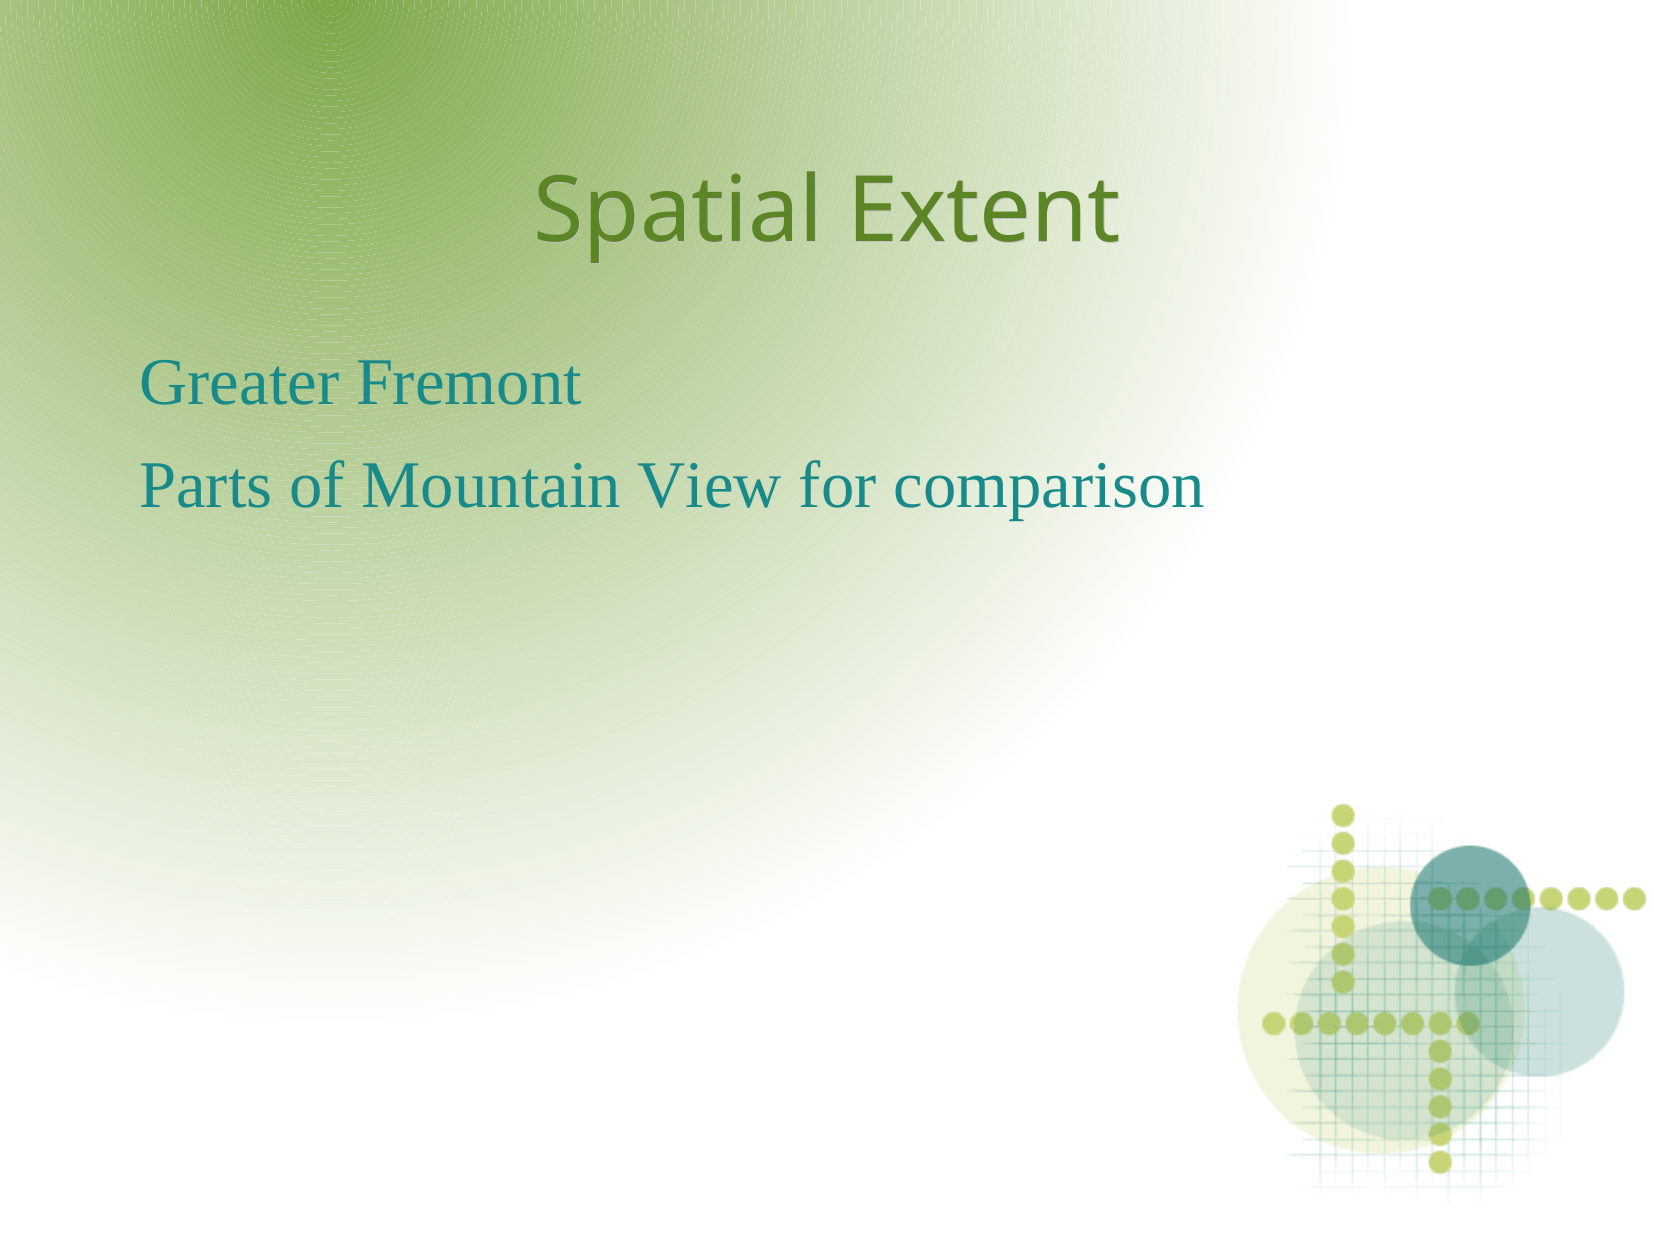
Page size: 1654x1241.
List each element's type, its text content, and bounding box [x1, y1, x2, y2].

title Spatial Extent [121, 102, 1534, 311]
picture [1224, 792, 1654, 1211]
list Greater Fremont Parts of Mountain View for comparison [121, 344, 1534, 1127]
